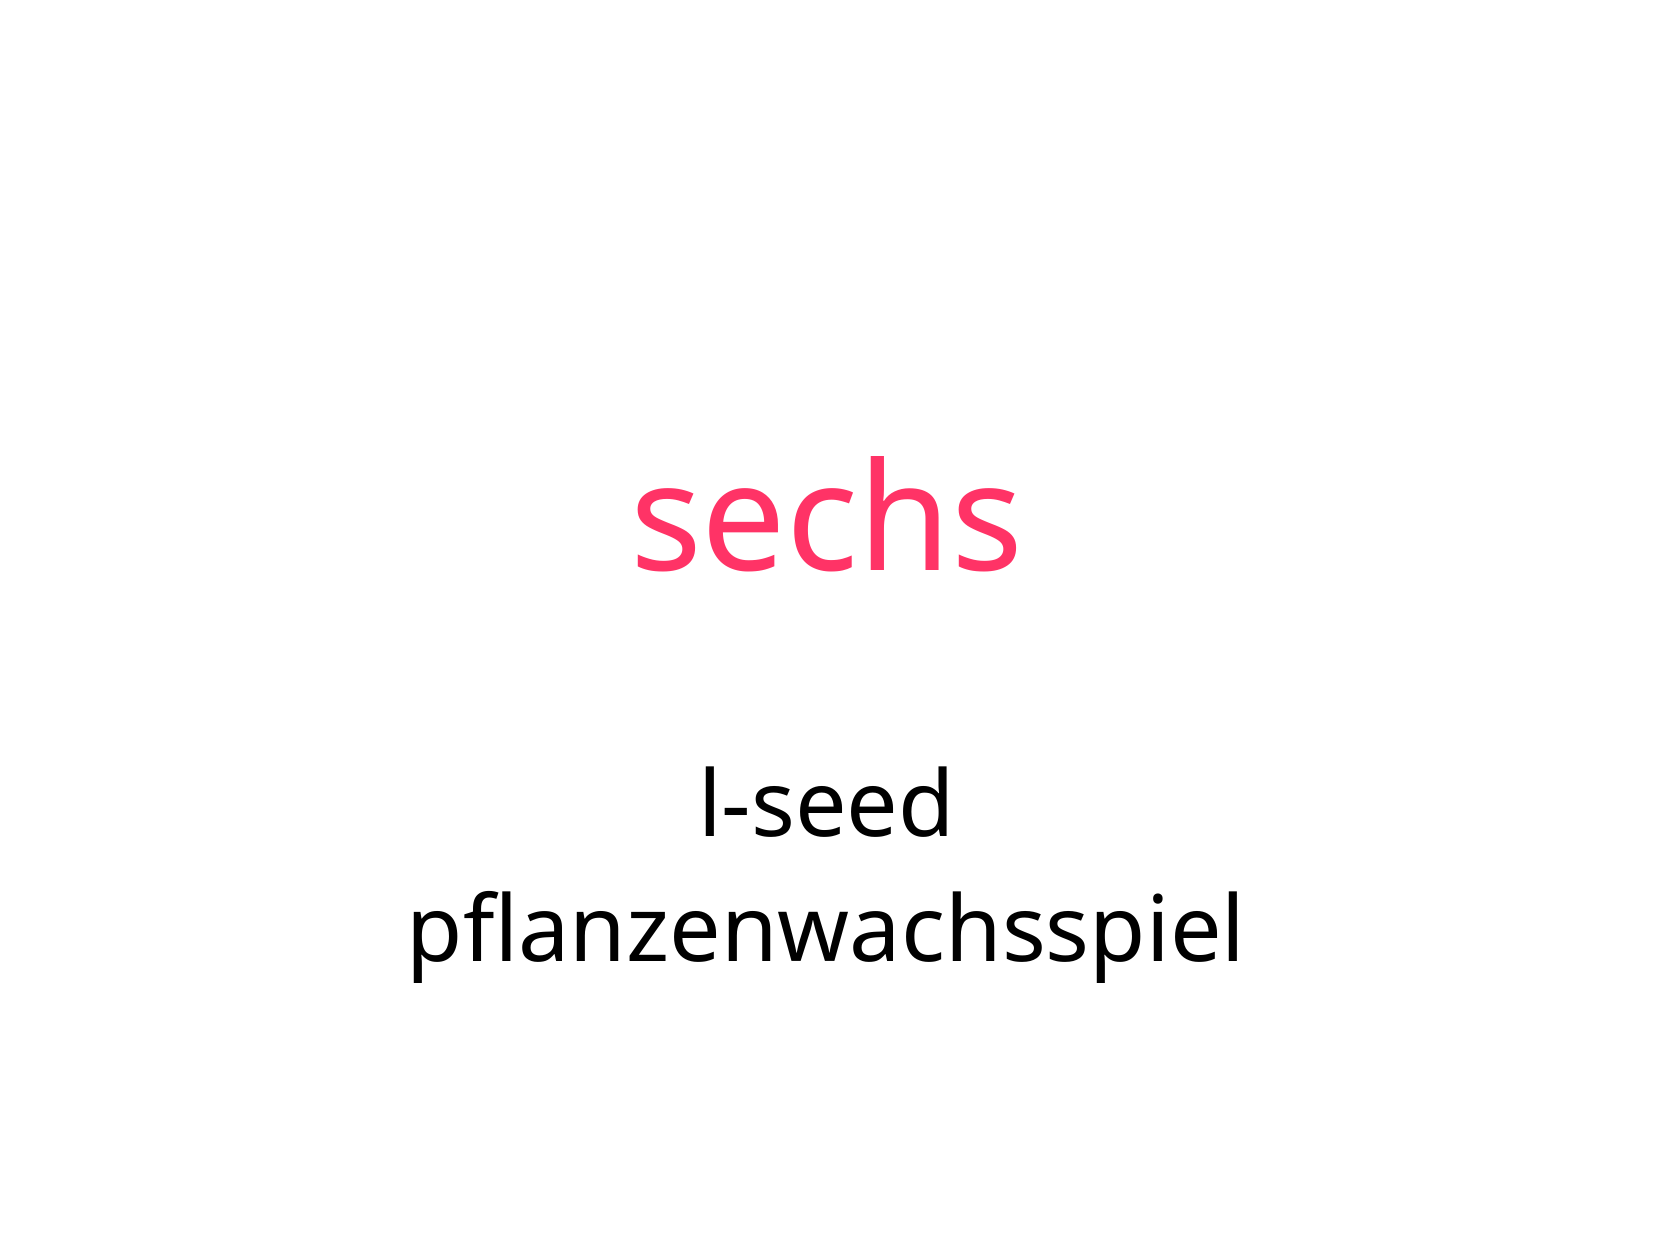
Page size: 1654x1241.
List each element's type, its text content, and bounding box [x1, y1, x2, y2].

subtitle sechs l-seed pflanzenwachsspiel [82, 290, 1571, 1109]
